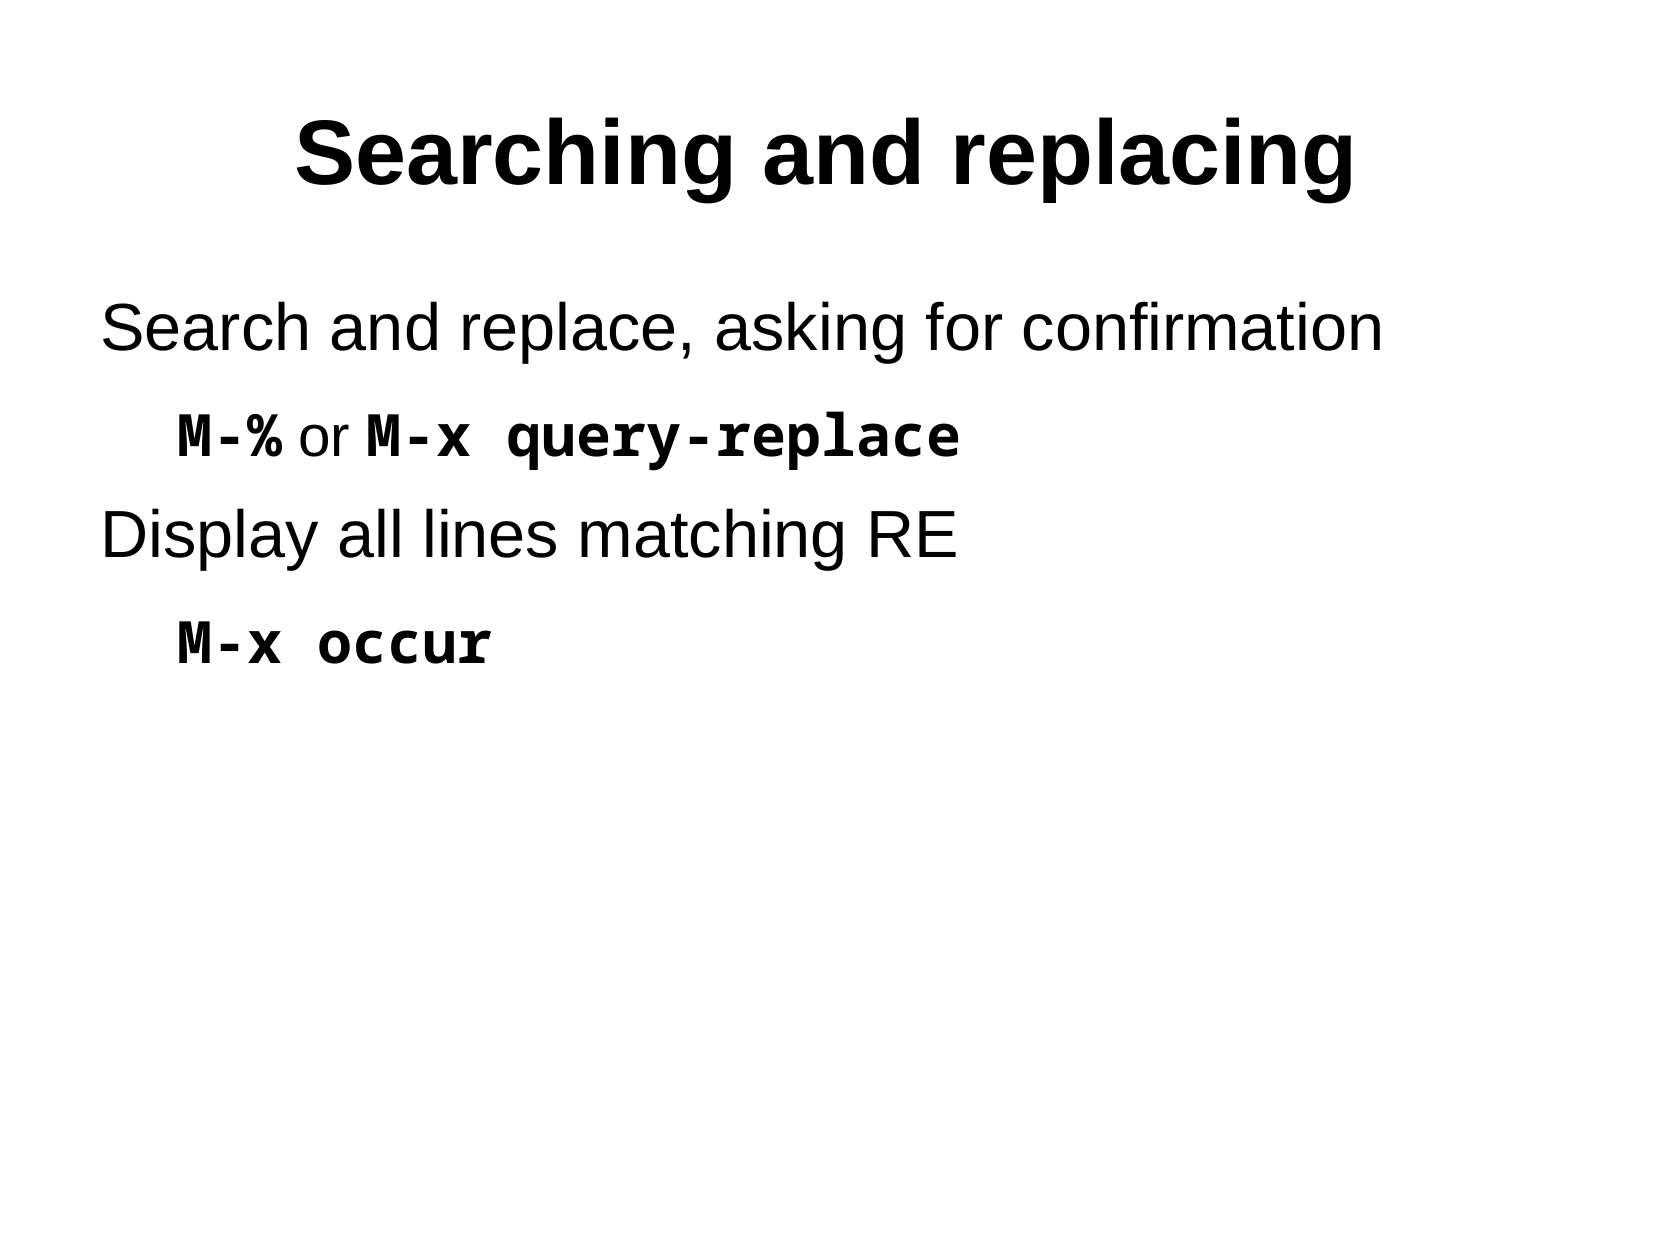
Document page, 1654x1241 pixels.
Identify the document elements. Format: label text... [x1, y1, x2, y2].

title Searching and replacing [82, 56, 1571, 250]
list Search and replace, asking for confirmation M-% or M-x query-replace Display all lines matching RE M-x occur [82, 290, 1571, 1094]
